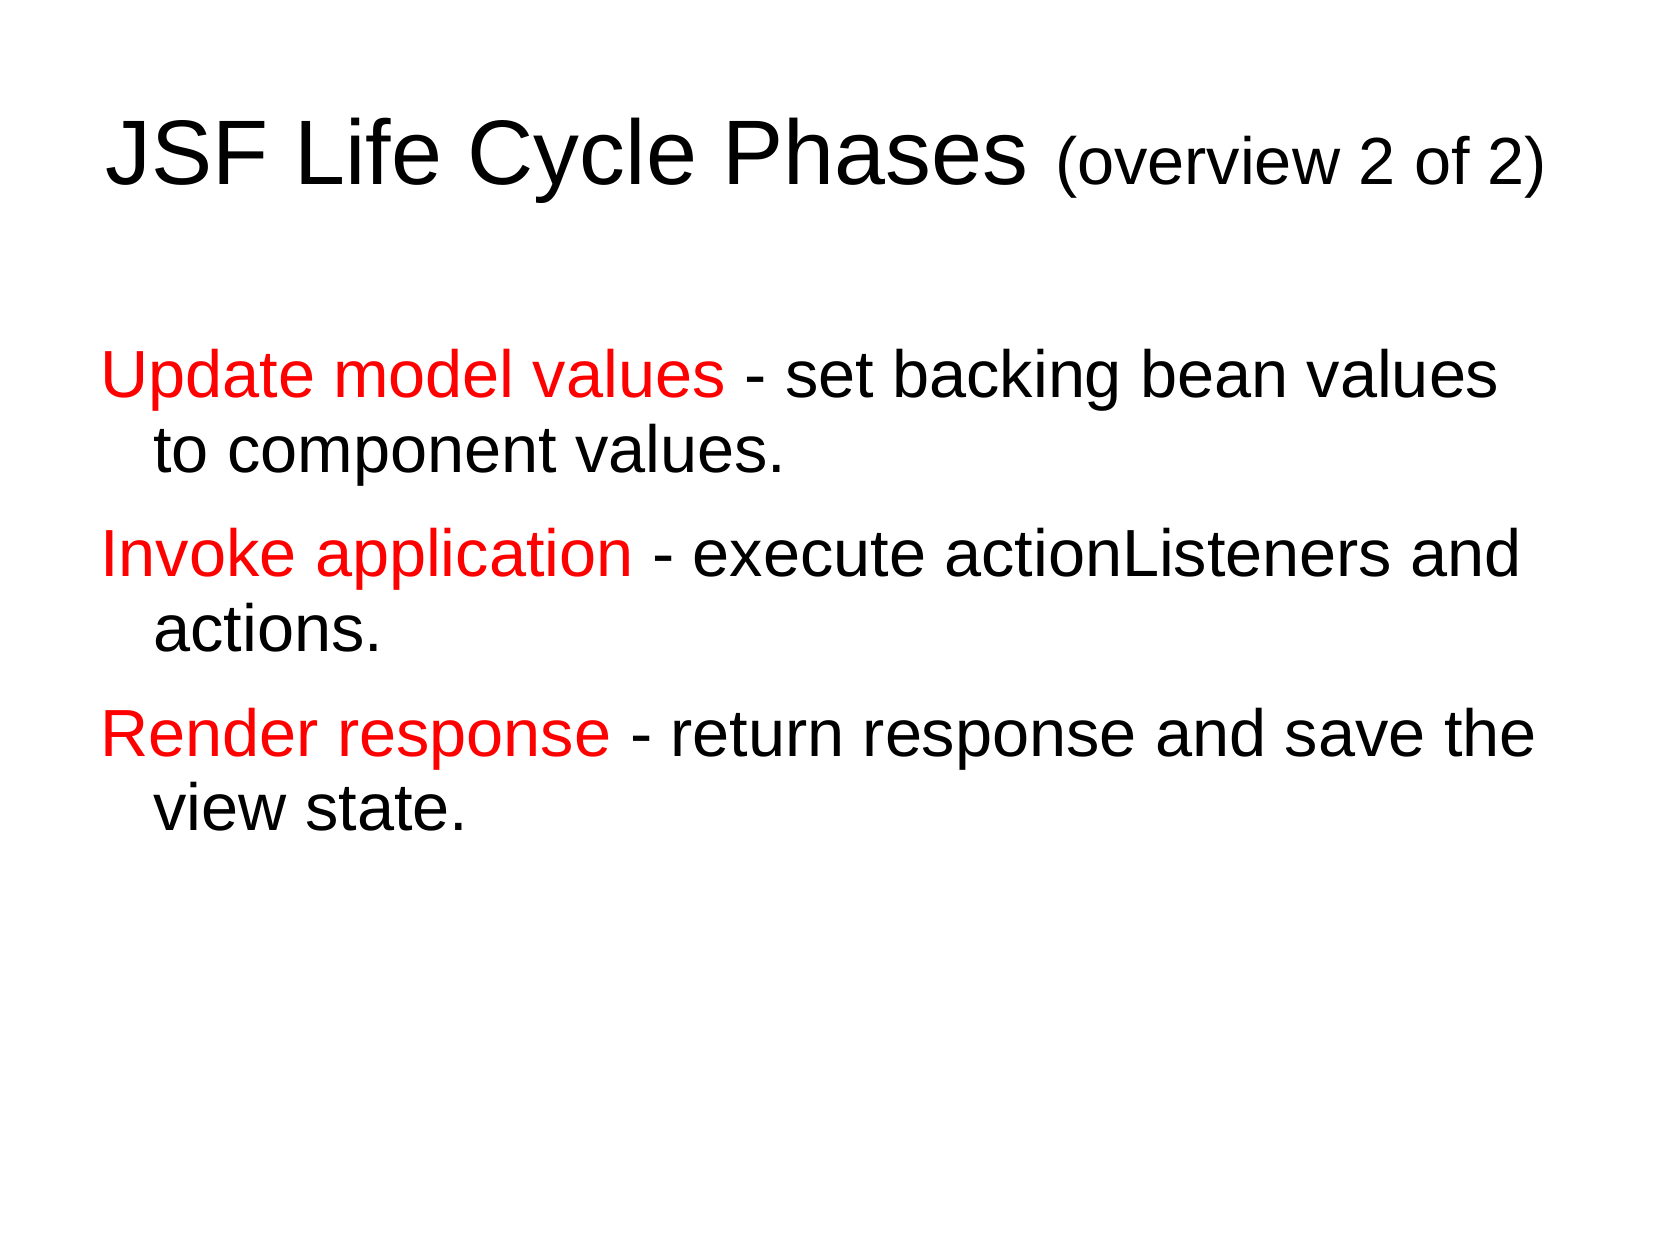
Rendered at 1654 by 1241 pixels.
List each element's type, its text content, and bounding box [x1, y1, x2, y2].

title JSF Life Cycle Phases (overview 2 of 2) [82, 56, 1571, 250]
list Update model values - set backing bean values to component values. Invoke application - execute actionListeners and actions. Render response - return response and save the view state. [82, 337, 1571, 1142]
